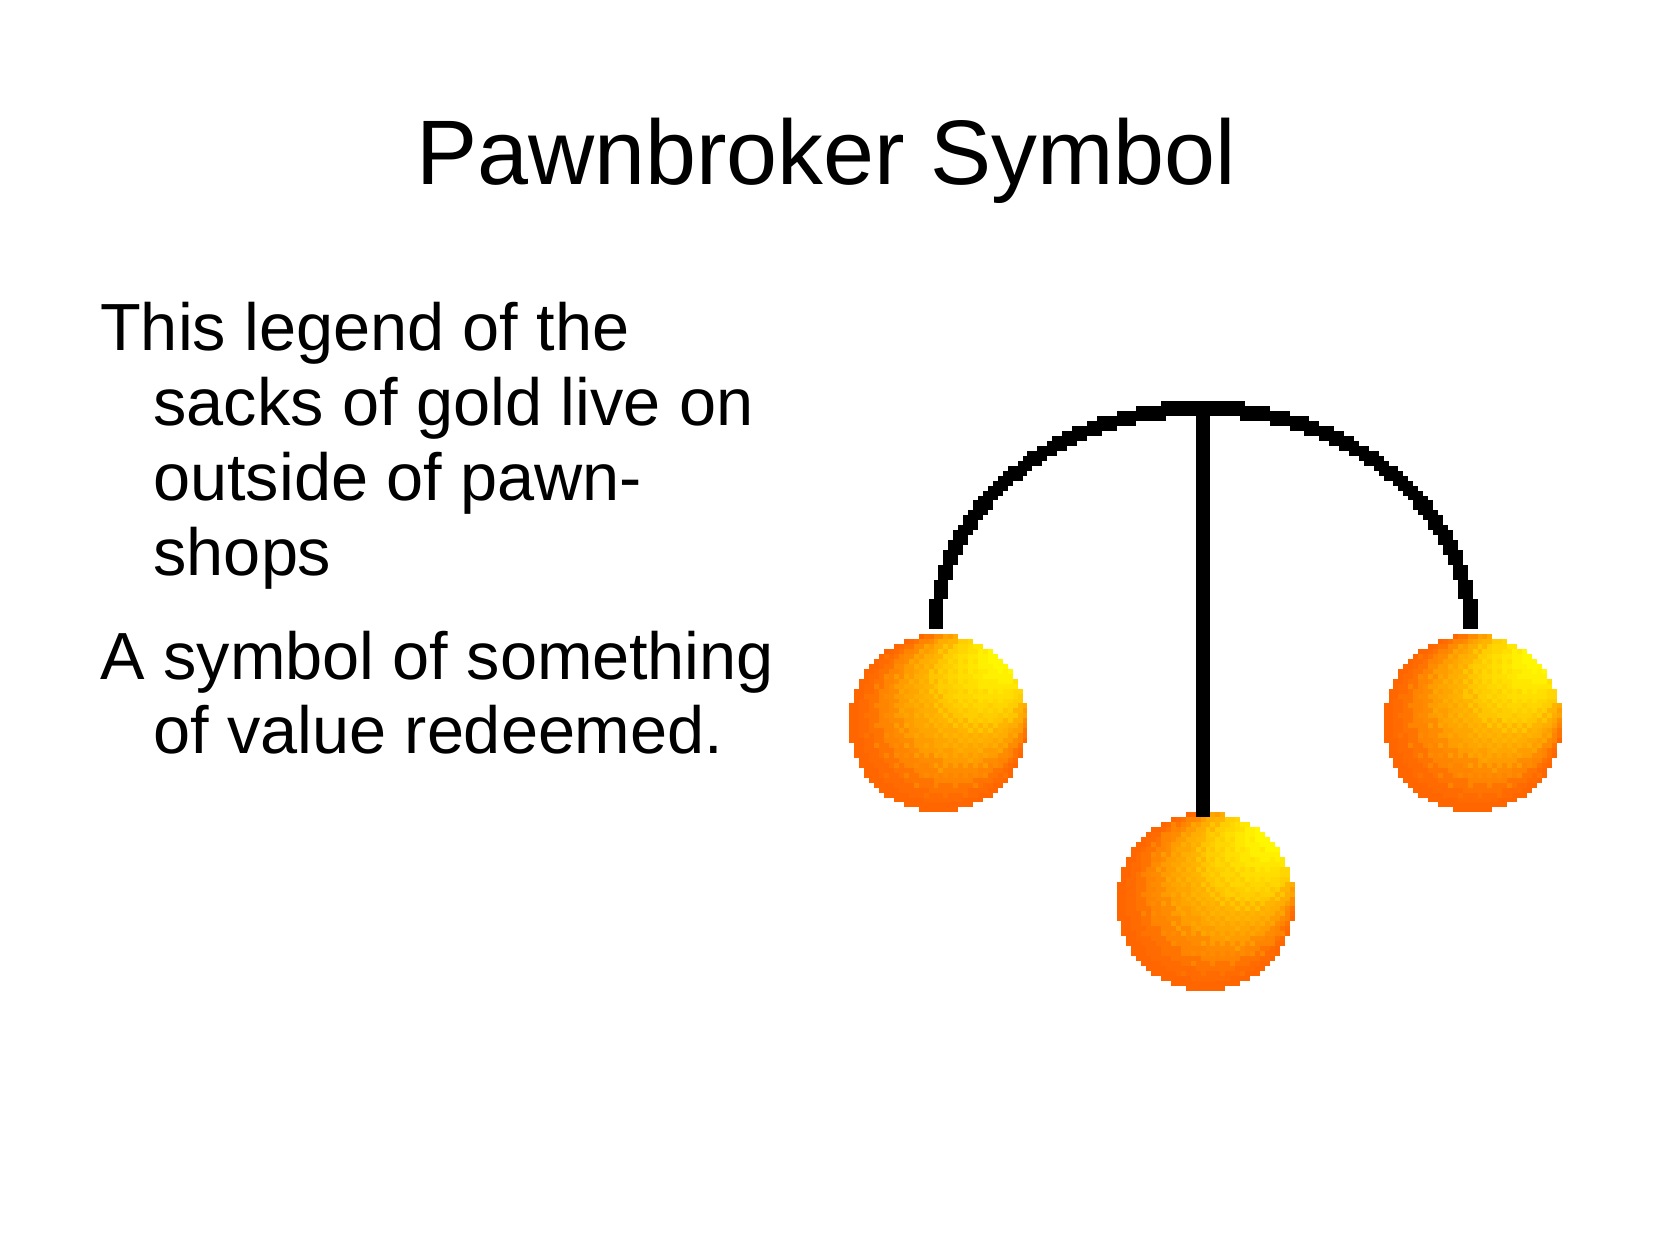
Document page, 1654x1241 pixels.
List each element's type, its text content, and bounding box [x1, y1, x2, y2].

title Pawnbroker Symbol [82, 49, 1571, 257]
list This legend of the sacks of gold live on outside of pawn-shops A symbol of something of value redeemed. [82, 290, 809, 1109]
picture [845, 397, 1572, 1001]
